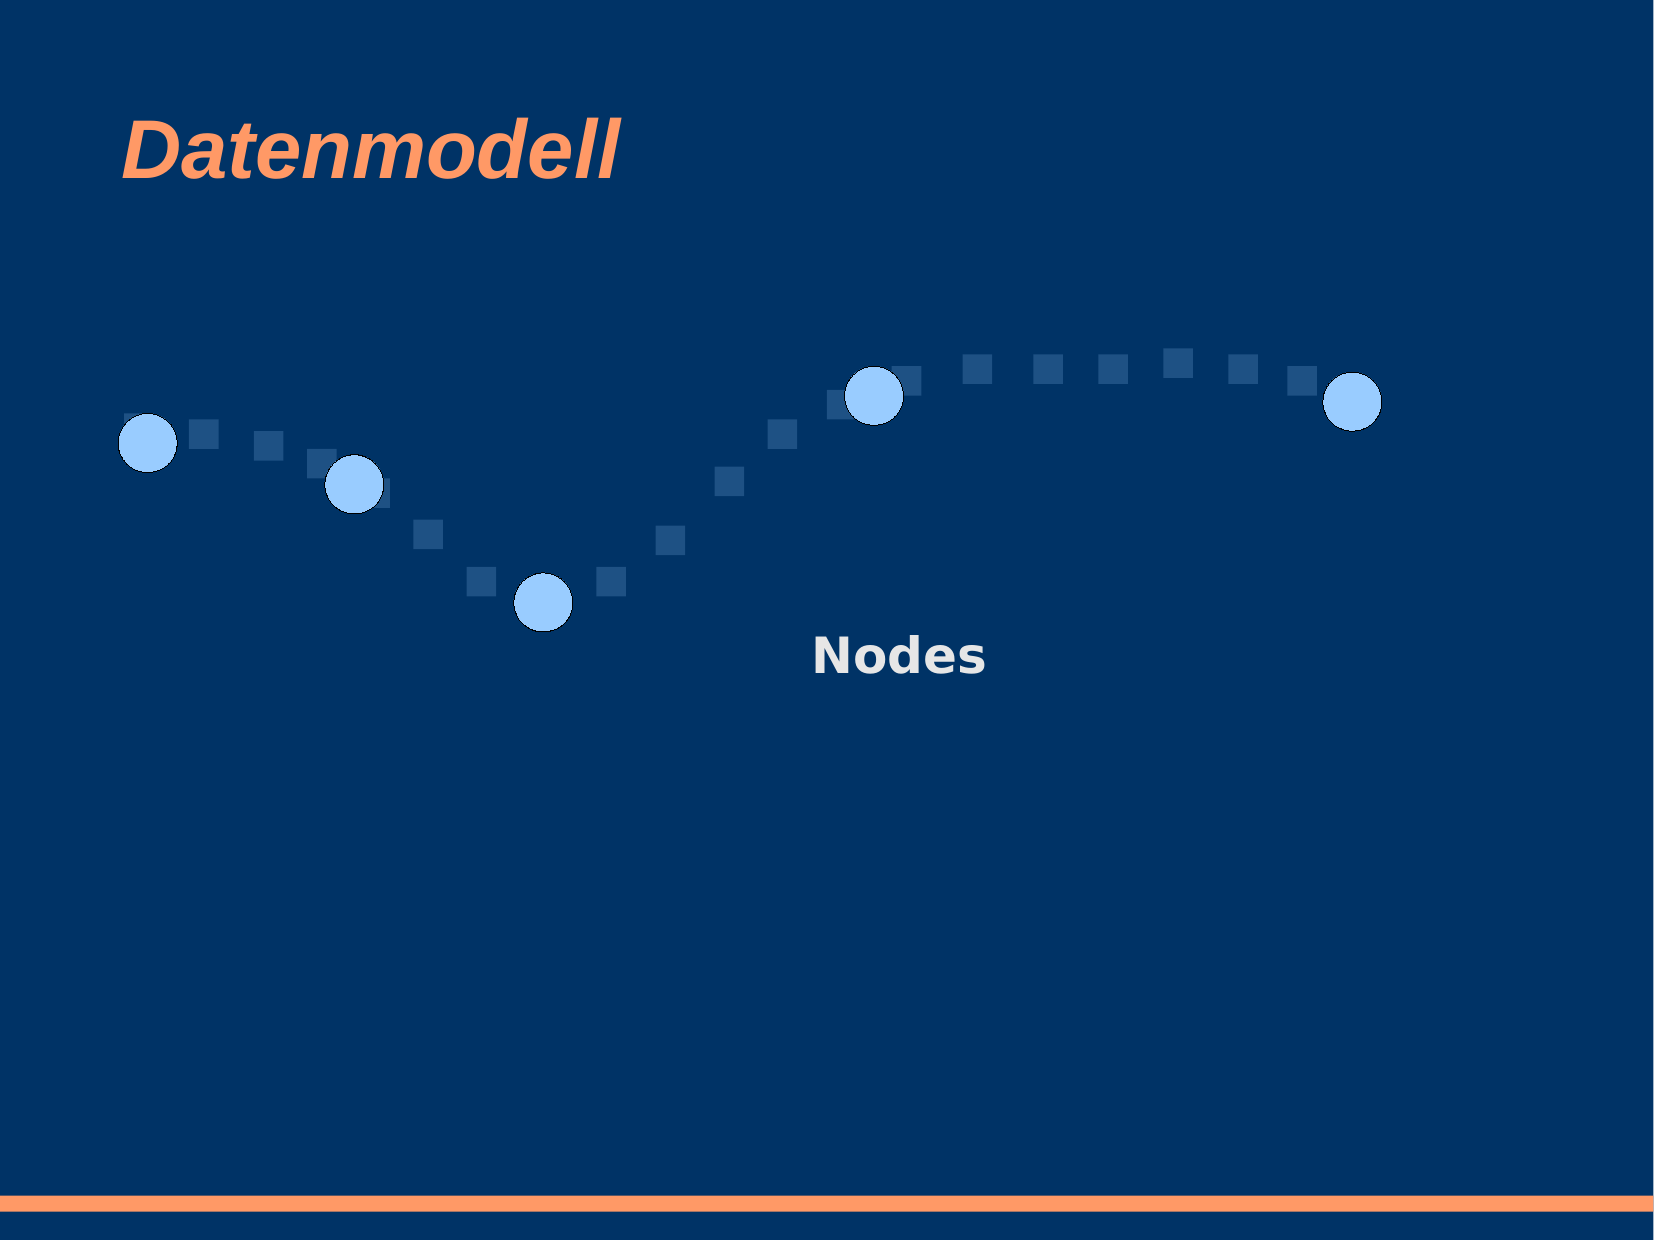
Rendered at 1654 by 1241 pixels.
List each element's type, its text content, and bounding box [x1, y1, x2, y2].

text_box [413, 519, 443, 550]
text_box [1033, 354, 1063, 384]
title Datenmodell [121, 46, 1534, 254]
text_box [513, 572, 573, 632]
text_box [1287, 366, 1317, 396]
text_box [1163, 348, 1193, 378]
text_box [767, 419, 798, 449]
text_box [1098, 354, 1128, 384]
text_box [962, 354, 993, 384]
text_box [714, 466, 745, 497]
text_box [253, 431, 284, 461]
text_box [655, 525, 686, 556]
text_box Nodes [796, 620, 999, 694]
text_box [307, 448, 390, 514]
text_box [596, 566, 626, 597]
text_box [1322, 372, 1382, 432]
text_box [466, 566, 497, 597]
text_box [188, 419, 219, 449]
text_box [826, 366, 922, 426]
text_box [118, 413, 178, 473]
text_box [1228, 354, 1258, 384]
